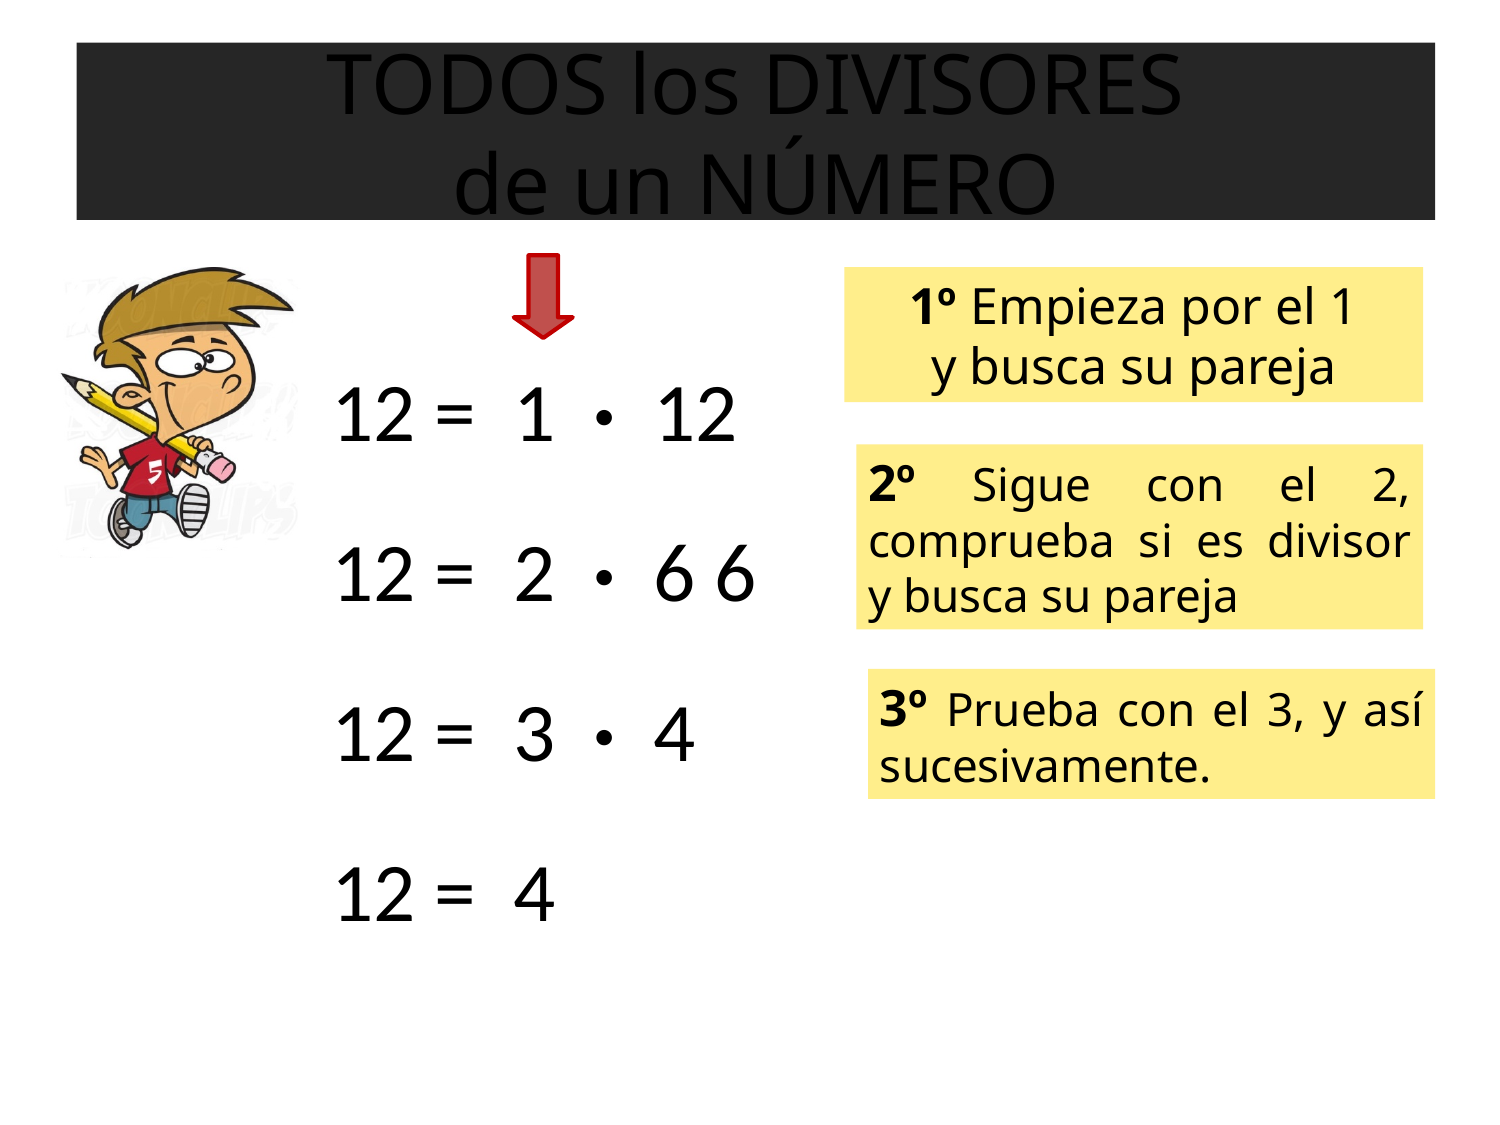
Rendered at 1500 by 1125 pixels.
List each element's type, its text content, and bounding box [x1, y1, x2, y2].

picture [41, 267, 313, 558]
text_box 2º Sigue con el 2, comprueba si es divisor y busca su pareja [856, 444, 1424, 630]
text_box 1º Empieza por el 1 y busca su pareja [844, 267, 1424, 403]
text_box [513, 255, 573, 338]
text_box TODOS los DIVISORES de un NÚMERO [76, 42, 1436, 220]
text_box 12 = 1 · 12 12 = 2 · 6 6 12 = 3 · 4 12 = 4 [316, 290, 772, 946]
text_box 3º Prueba con el 3, y así sucesivamente. [868, 668, 1436, 799]
